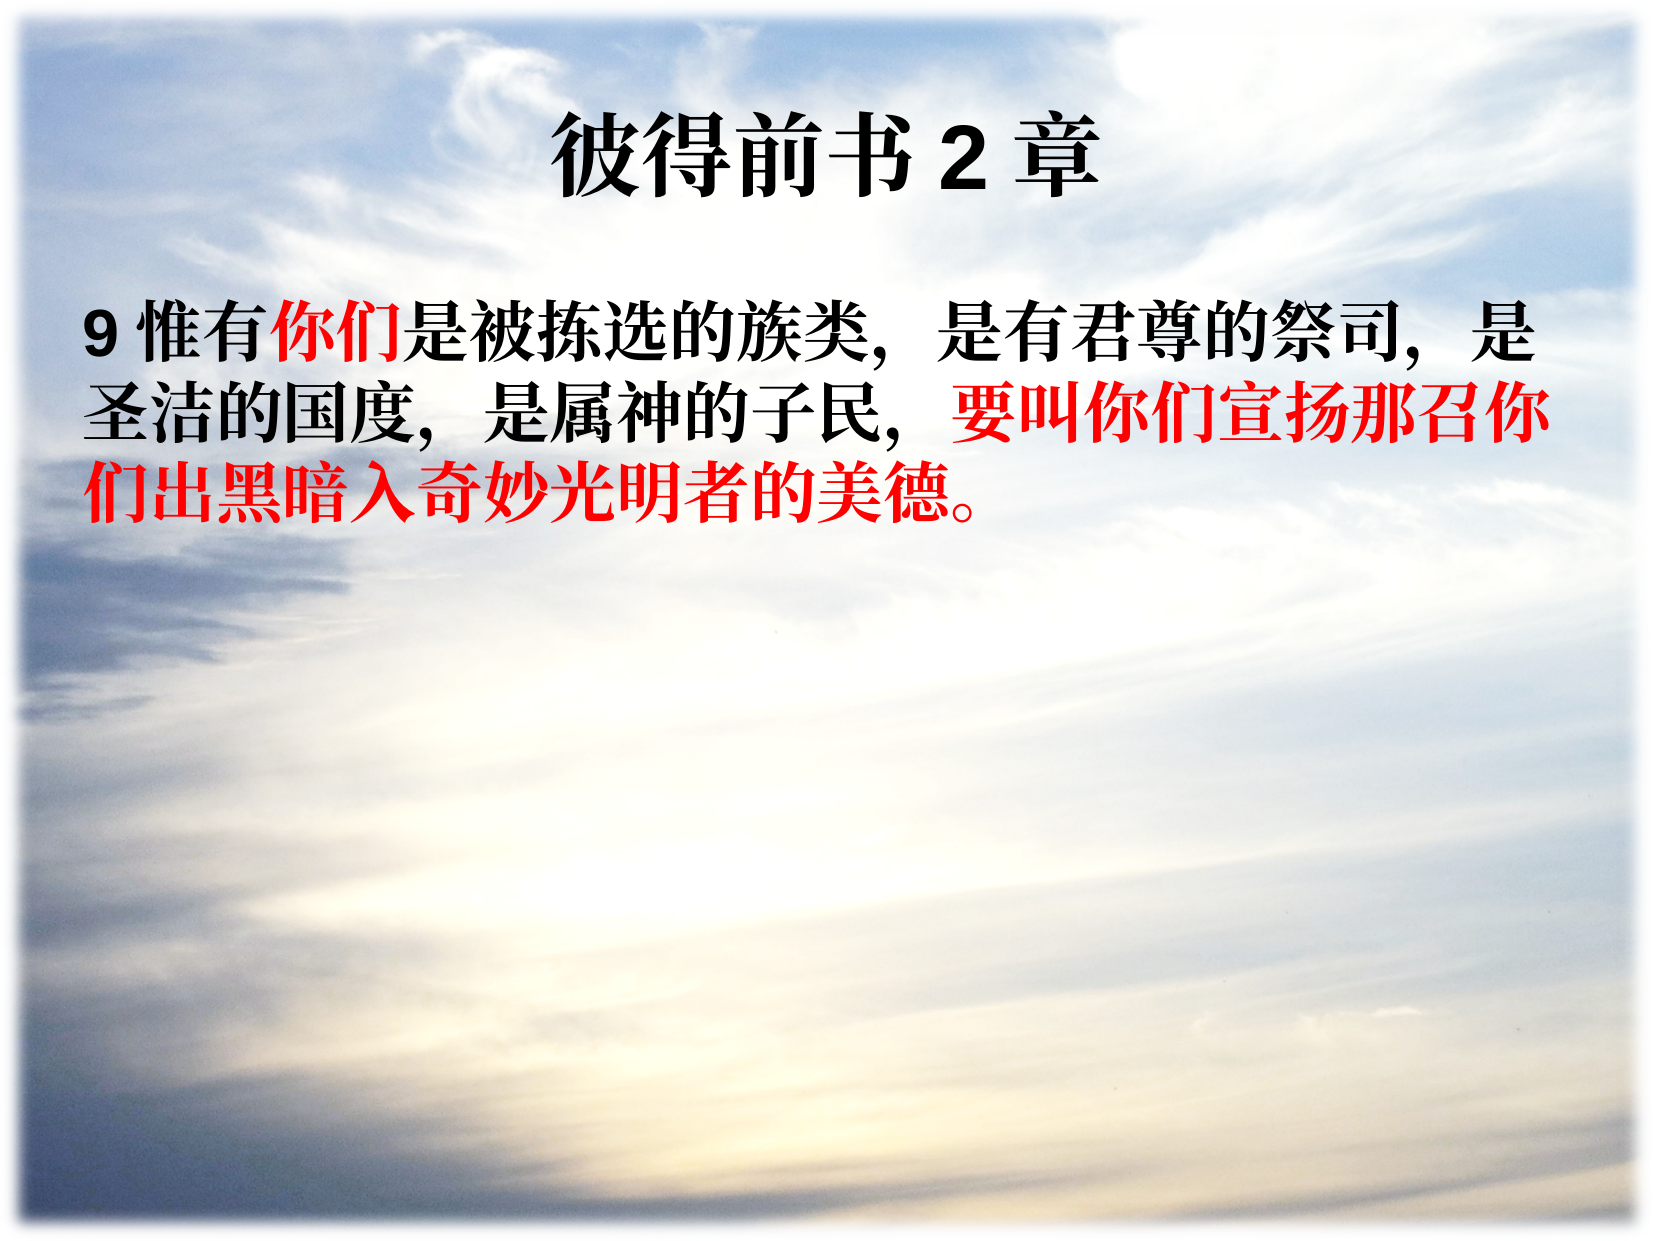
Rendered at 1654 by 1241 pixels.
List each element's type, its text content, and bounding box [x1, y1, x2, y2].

title 彼得前书2章 [82, 49, 1571, 257]
list 9惟有你们是被拣选的族类，是有君尊的祭司，是圣洁的国度，是属神的子民，要叫你们宣扬那召你们出黑暗入奇妙光明者的美德。 [82, 290, 1571, 1109]
picture [0, 0, 1654, 1241]
